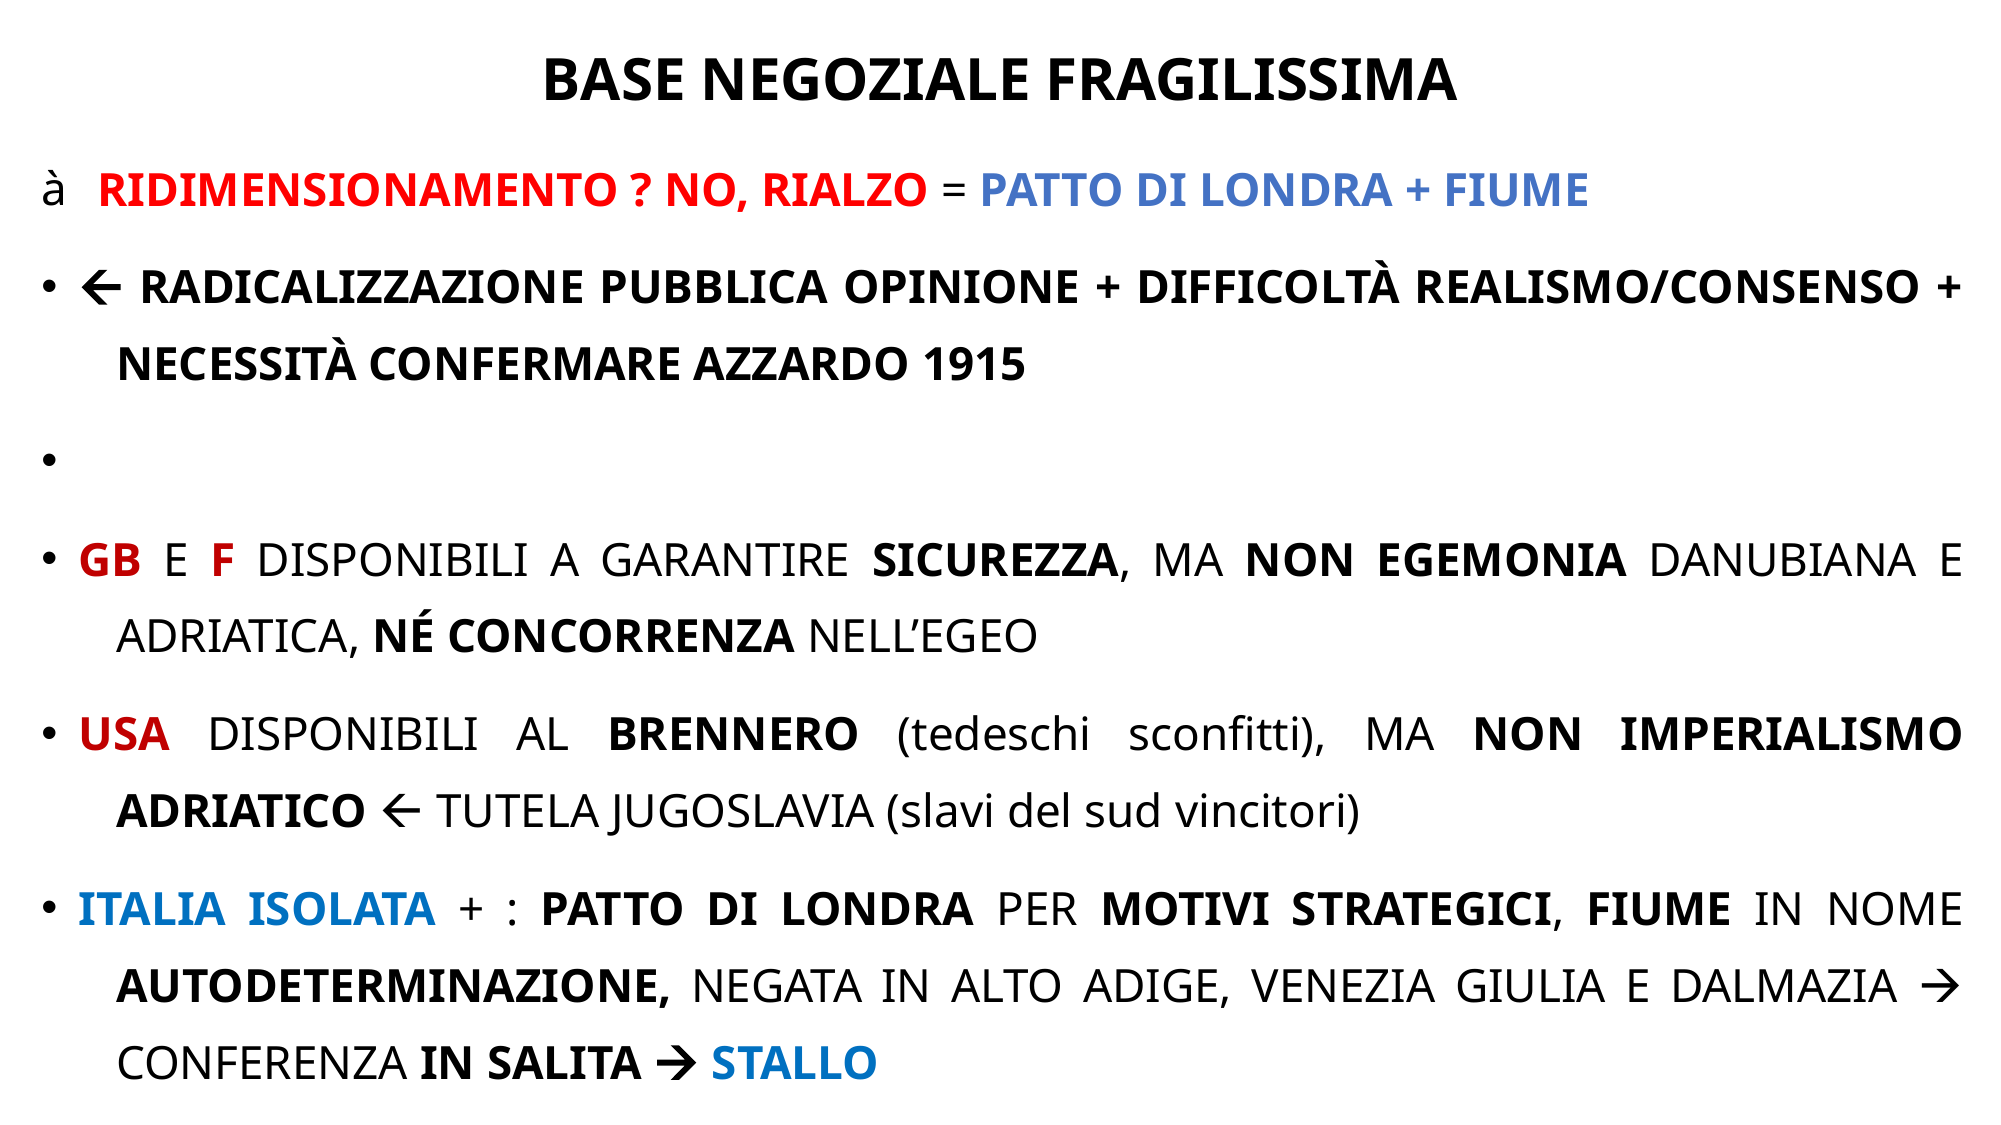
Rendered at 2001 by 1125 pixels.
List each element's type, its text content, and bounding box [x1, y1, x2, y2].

list RIDIMENSIONAMENTO ? NO, RIALZO = PATTO DI LONDRA + FIUME  RADICALIZZAZIONE PUBBLICA OPINIONE + DIFFICOLTÀ REALISMO/CONSENSO + NECESSITÀ CONFERMARE AZZARDO 1915 GB E F DISPONIBILI A GARANTIRE SICUREZZA, MA NON EGEMONIA DANUBIANA E ADRIATICA, NÉ CONCORRENZA NELL’EGEO USA DISPONIBILI AL BRENNERO (tedeschi sconfitti), MA NON IMPERIALISMO ADRIATICO  TUTELA JUGOSLAVIA (slavi del sud vincitori) ITALIA ISOLATA + : PATTO DI LONDRA PER MOTIVI STRATEGICI, FIUME IN NOME AUTODETERMINAZIONE, NEGATA IN ALTO ADIGE, VENEZIA GIULIA E DALMAZIA  CONFERENZA IN SALITA  STALLO [26, 130, 1979, 1125]
title BASE NEGOZIALE FRAGILISSIMA [137, 0, 1863, 91]
